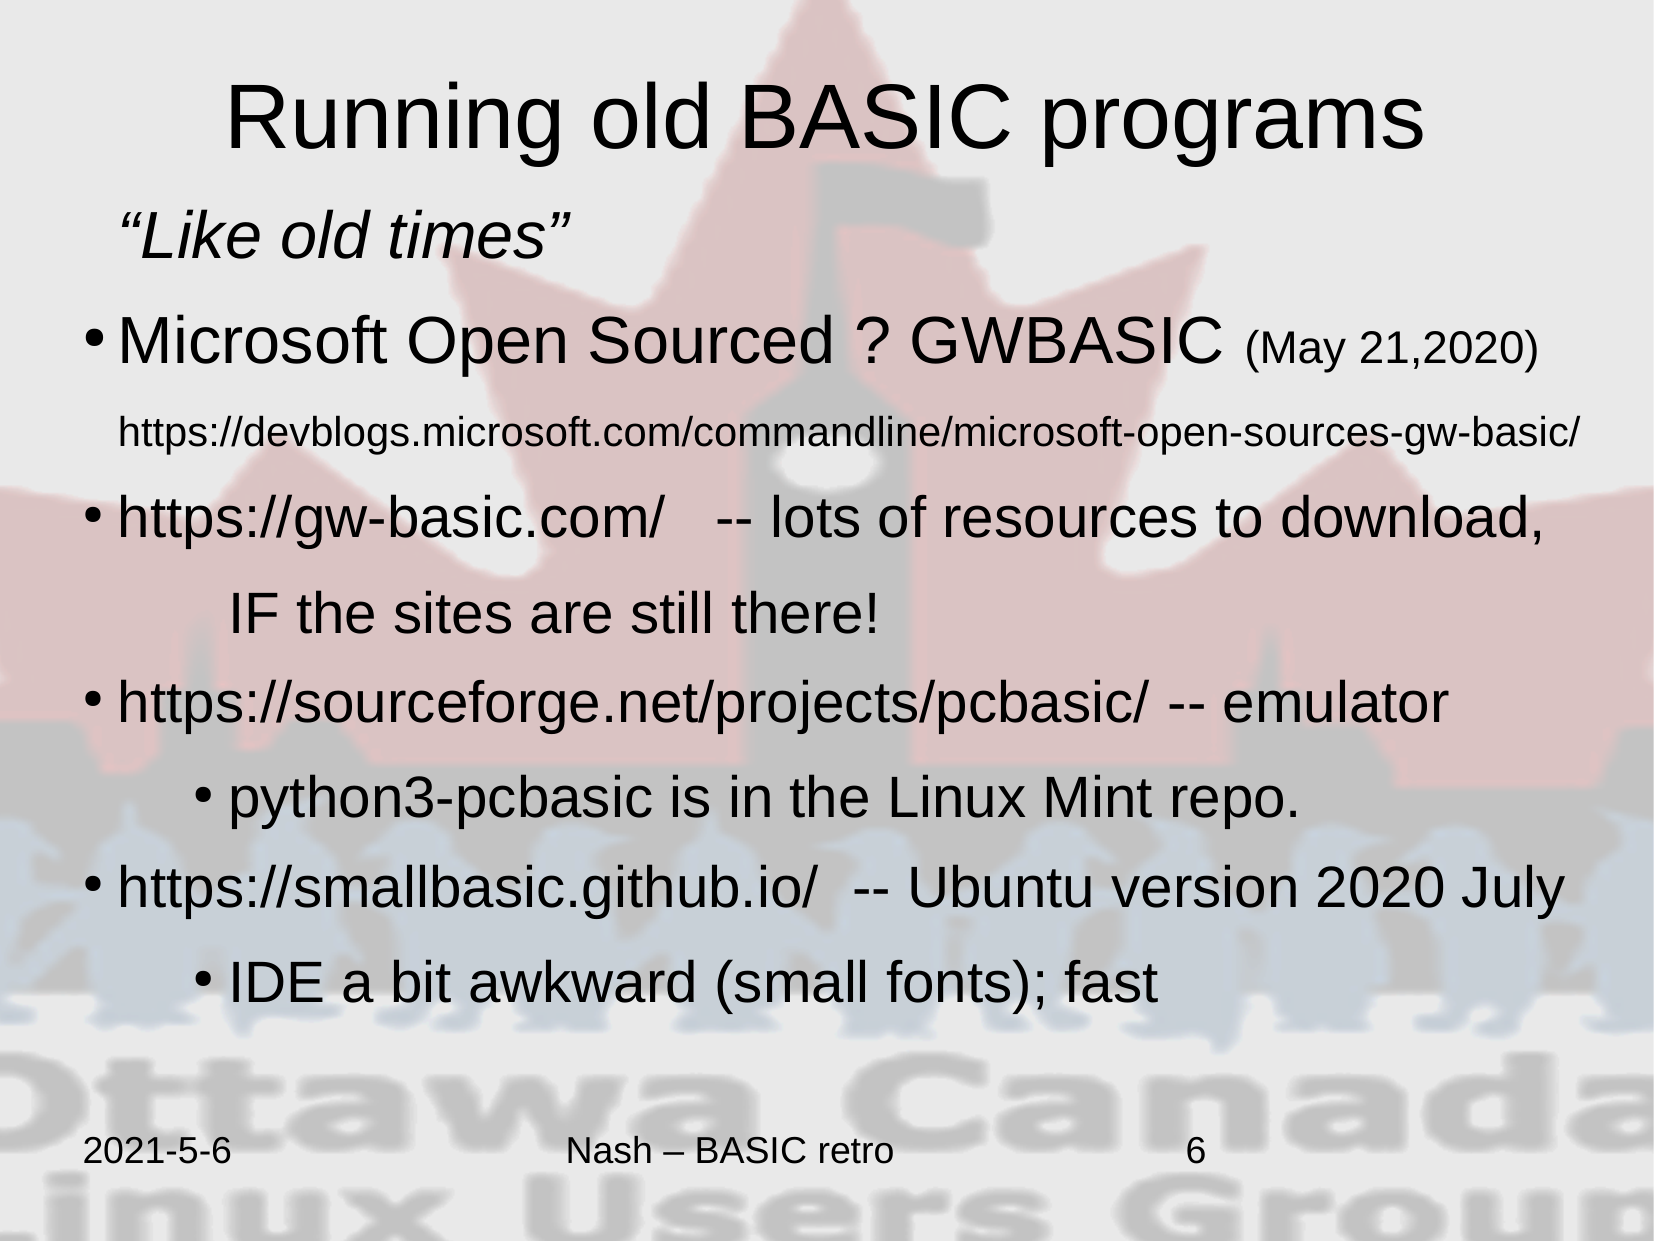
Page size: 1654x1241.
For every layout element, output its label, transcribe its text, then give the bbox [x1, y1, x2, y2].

picture [0, 0, 1654, 1241]
list “Like old times” Microsoft Open Sourced ? GWBASIC (May 21,2020) https://devblogs.microsoft.com/commandline/microsoft-open-sources-gw-basic/ https://gw-basic.com/ -- lots of resources to download, IF the sites are still there! https://sourceforge.net/projects/pcbasic/ -- emulator python3-pcbasic is in the Linux Mint repo. https://smallbasic.github.io/ -- Ubuntu version 2020 July IDE a bit awkward (small fonts); fast [82, 194, 1595, 1087]
title Running old BASIC programs [82, 14, 1570, 194]
